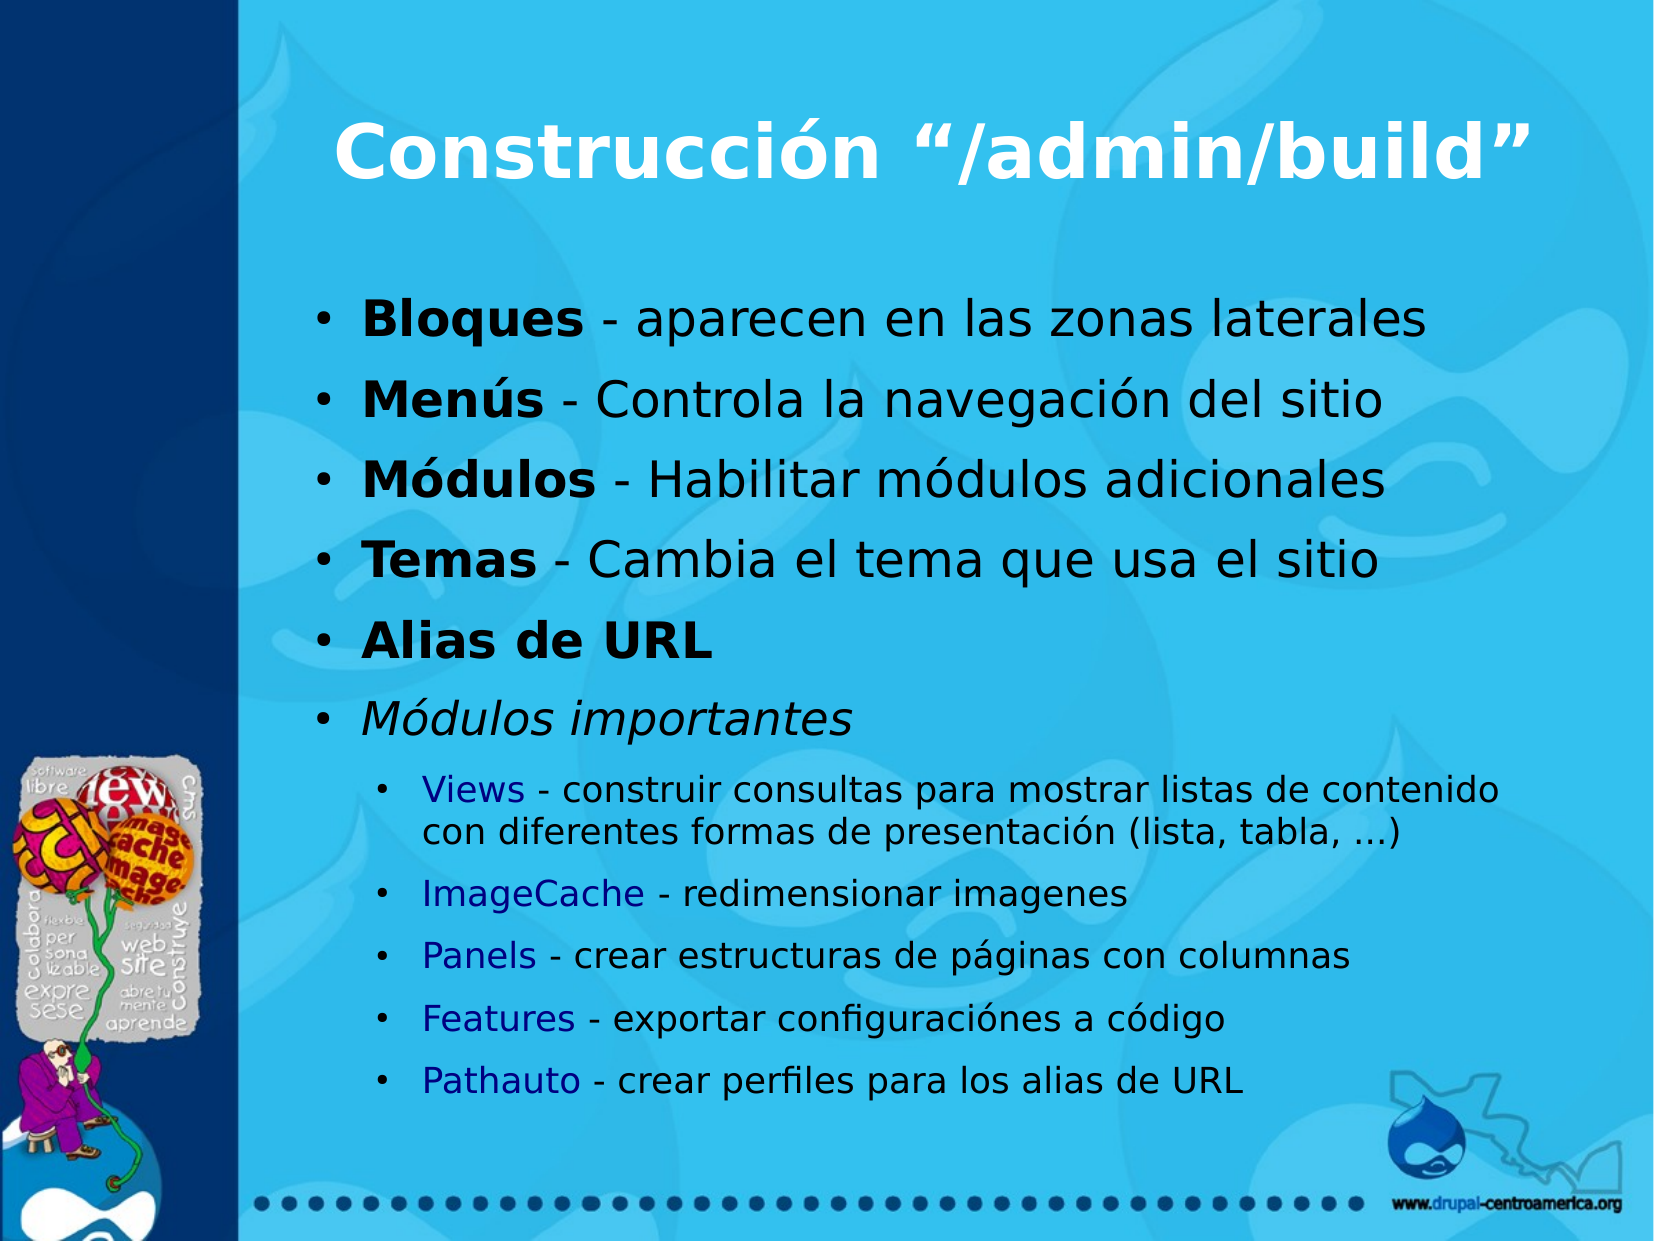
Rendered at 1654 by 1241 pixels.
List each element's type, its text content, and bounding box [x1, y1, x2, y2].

picture [0, 0, 1654, 1241]
title Construcción “/admin/build” [300, 49, 1571, 257]
list Bloques - aparecen en las zonas laterales Menús - Controla la navegación del sitio Módulos - Habilitar módulos adicionales Temas - Cambia el tema que usa el sitio Alias de URL Módulos importantes Views - construir consultas para mostrar listas de contenido con diferentes formas de presentación (lista, tabla, ...) ImageCache - redimensionar imagenes Panels - crear estructuras de páginas con columnas Features - exportar configuraciónes a código Pathauto - crear perfiles para los alias de URL [300, 290, 1571, 1109]
